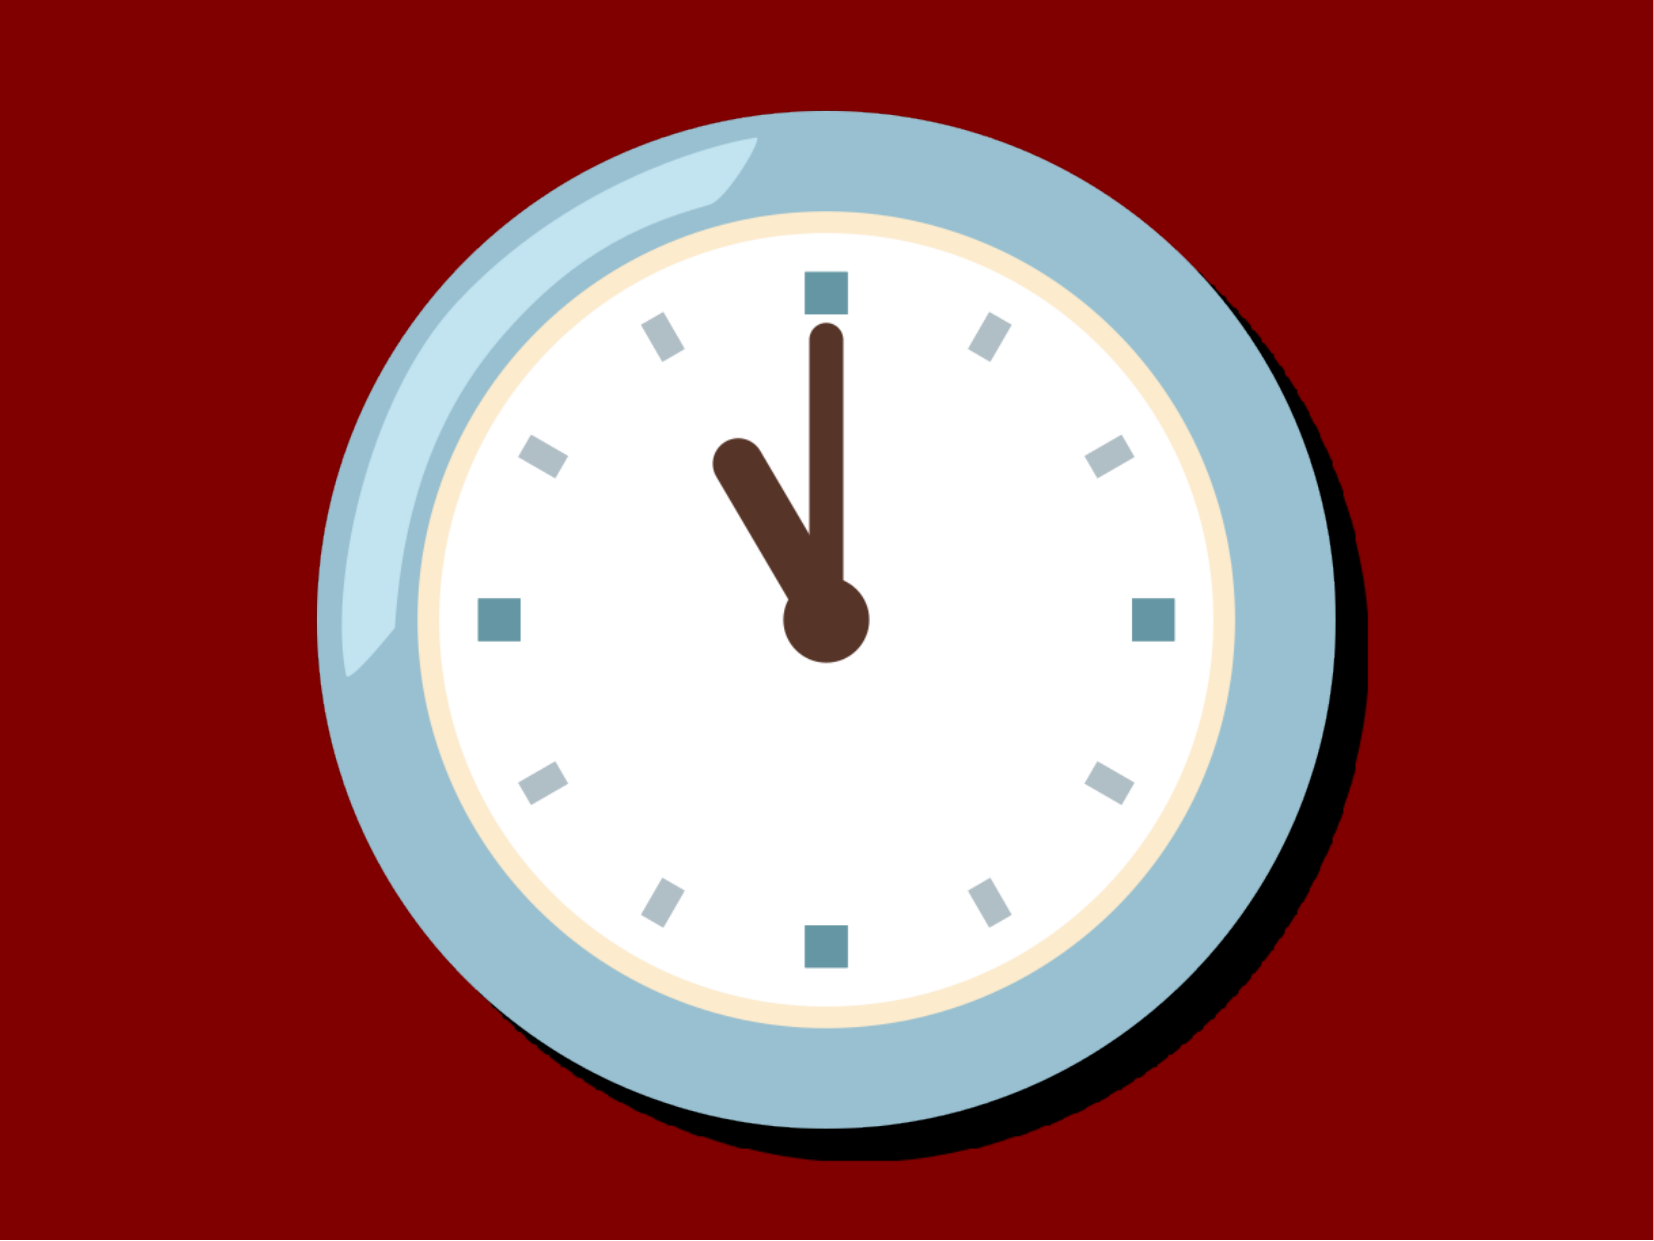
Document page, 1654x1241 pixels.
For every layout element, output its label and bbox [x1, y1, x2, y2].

picture [283, 77, 1370, 1164]
